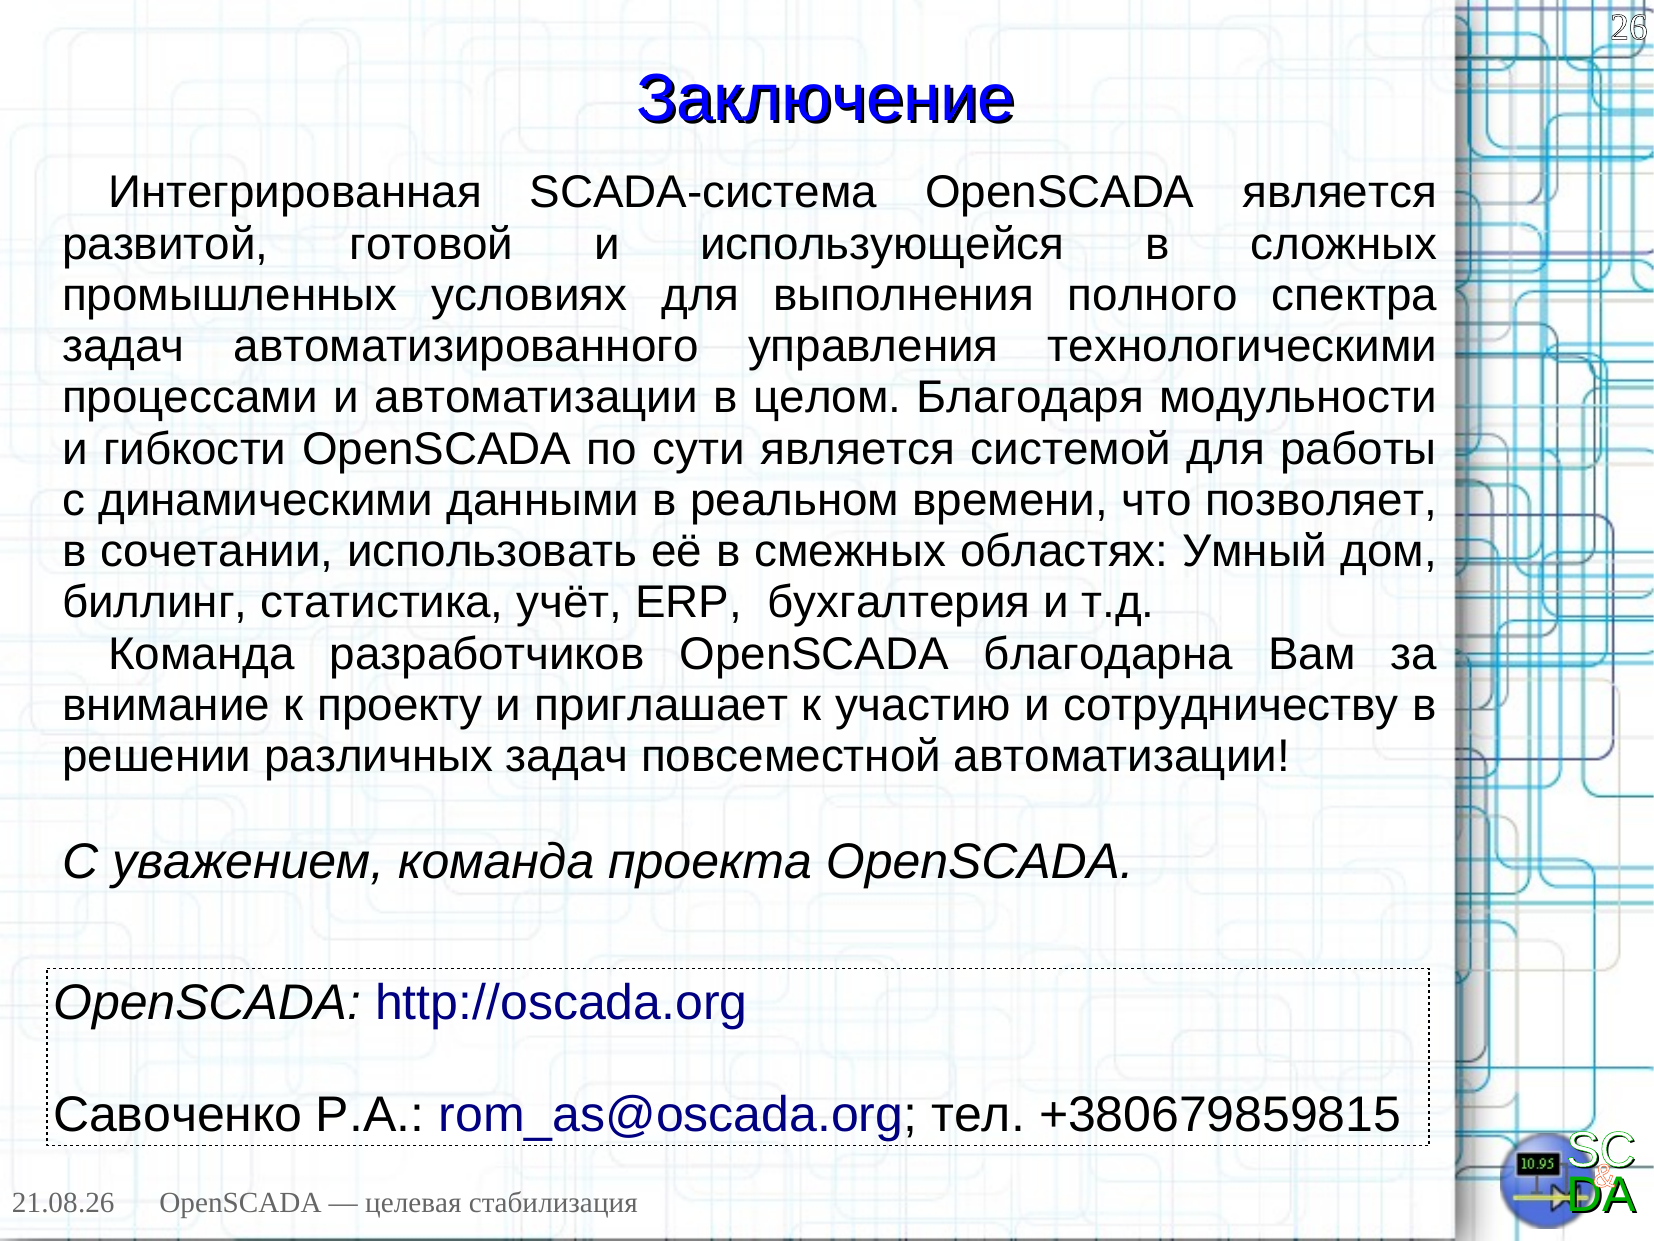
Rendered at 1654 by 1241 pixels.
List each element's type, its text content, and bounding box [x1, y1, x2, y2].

text_box Интегрированная SCADA-система OpenSCADA является развитой, готовой и использующейся в сложных промышленных условиях для выполнения полного спектра задач автоматизированного управления технологическими процессами и автоматизации в целом. Благодаря модульности и гибкости OpenSCADA по сути является системой для работы с динамическими данными в реальном времени, что позволяет, в сочетании, использовать её в смежных областях: Умный дом, биллинг, статистика, учёт, ERP, бухгалтерия и т.д. Команда разработчиков OpenSCADA благодарна Вам за внимание к проекту и приглашает к участию и сотрудничеству в решении различных задач повсеместной автоматизации! С уважением, команда проекта OpenSCADA. [47, 159, 1453, 896]
picture [0, 0, 1654, 1241]
title Заключение [44, 38, 1607, 144]
text_box OpenSCADA: http://oscada.org Савоченко Р.А.: rom_as@oscada.org; тел. +380679859815 [47, 968, 1430, 1146]
